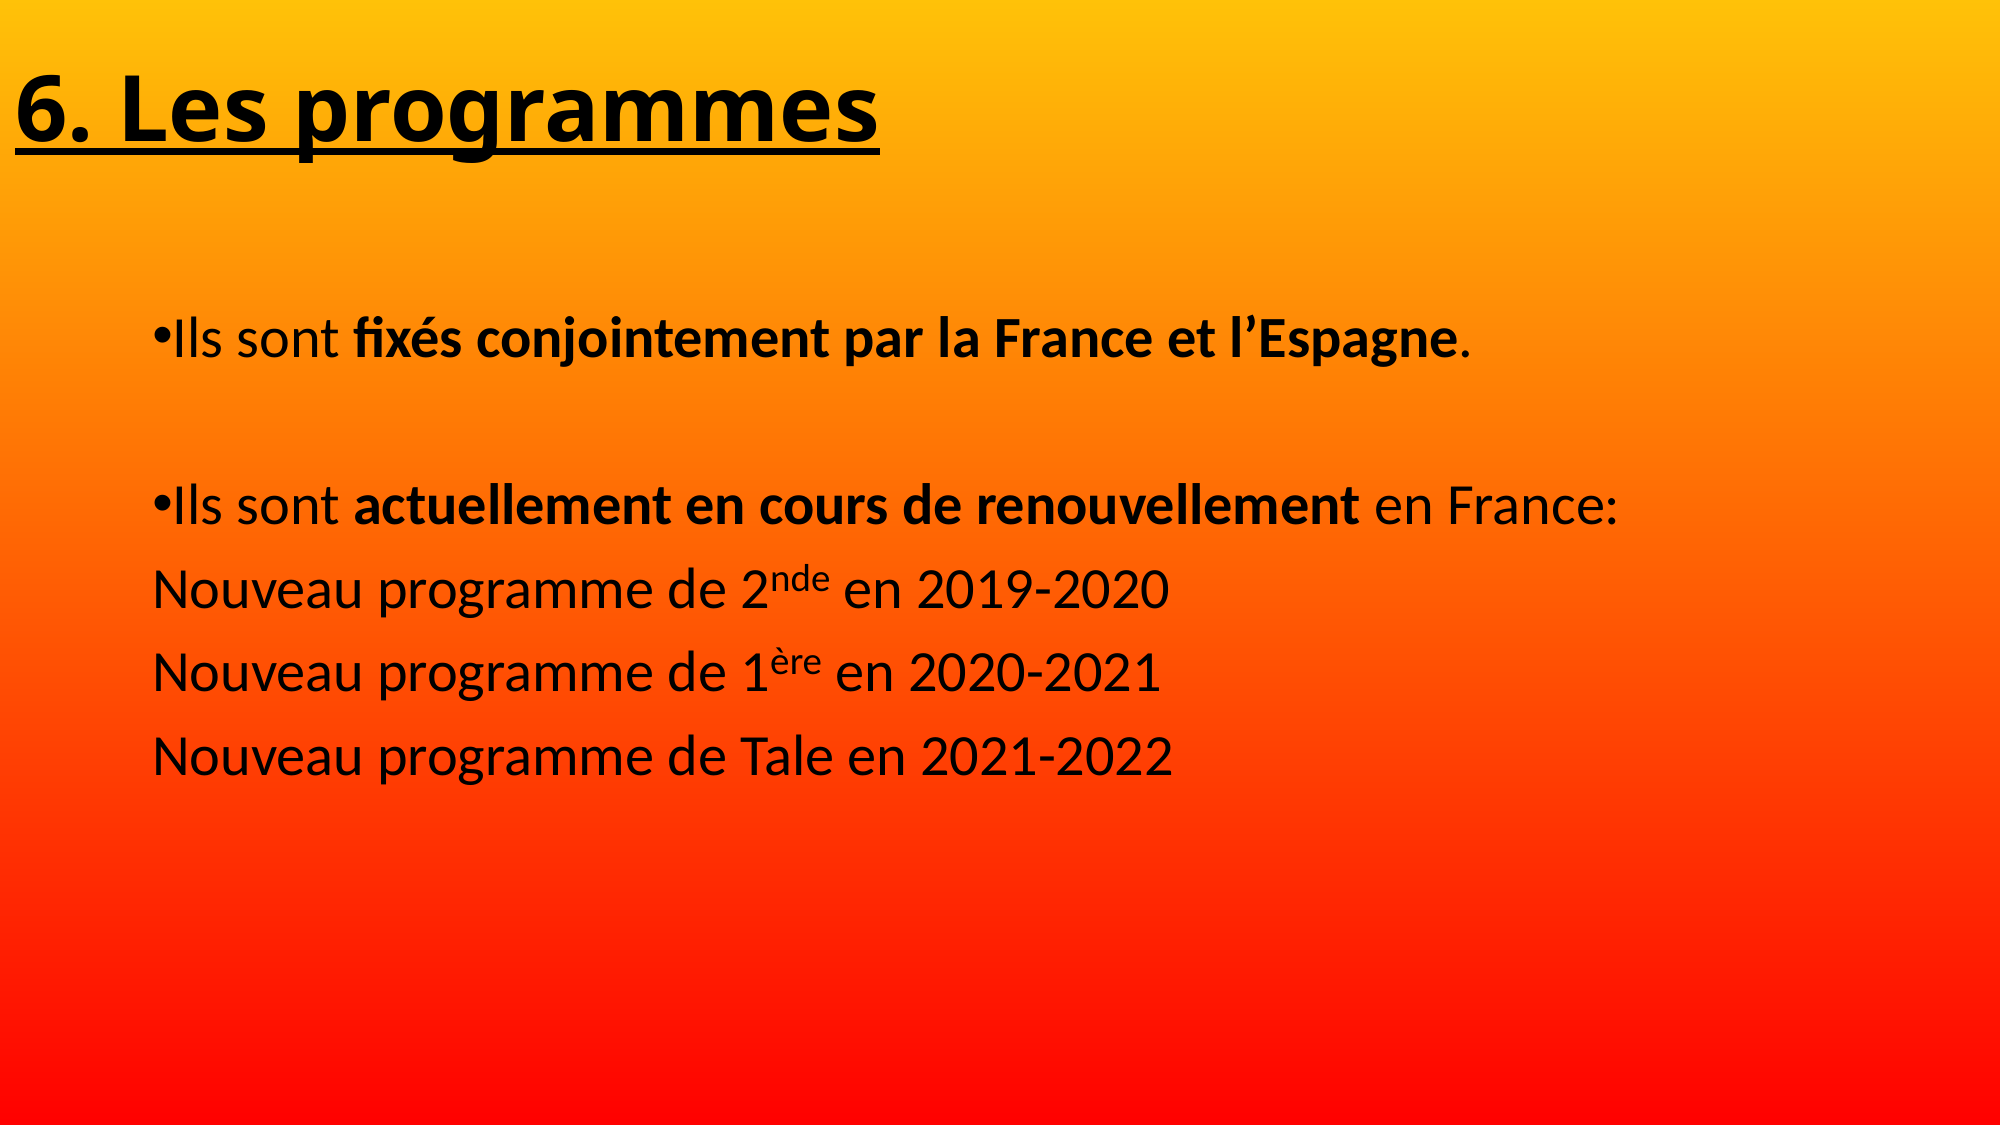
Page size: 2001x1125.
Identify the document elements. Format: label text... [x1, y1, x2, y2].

title 6. Les programmes [0, 3, 1725, 221]
list Ils sont fixés conjointement par la France et l’Espagne. Ils sont actuellement en cours de renouvellement en France: Nouveau programme de 2nde en 2019-2020 Nouveau programme de 1ère en 2020-2021 Nouveau programme de Tale en 2021-2022 [137, 299, 1863, 1014]
